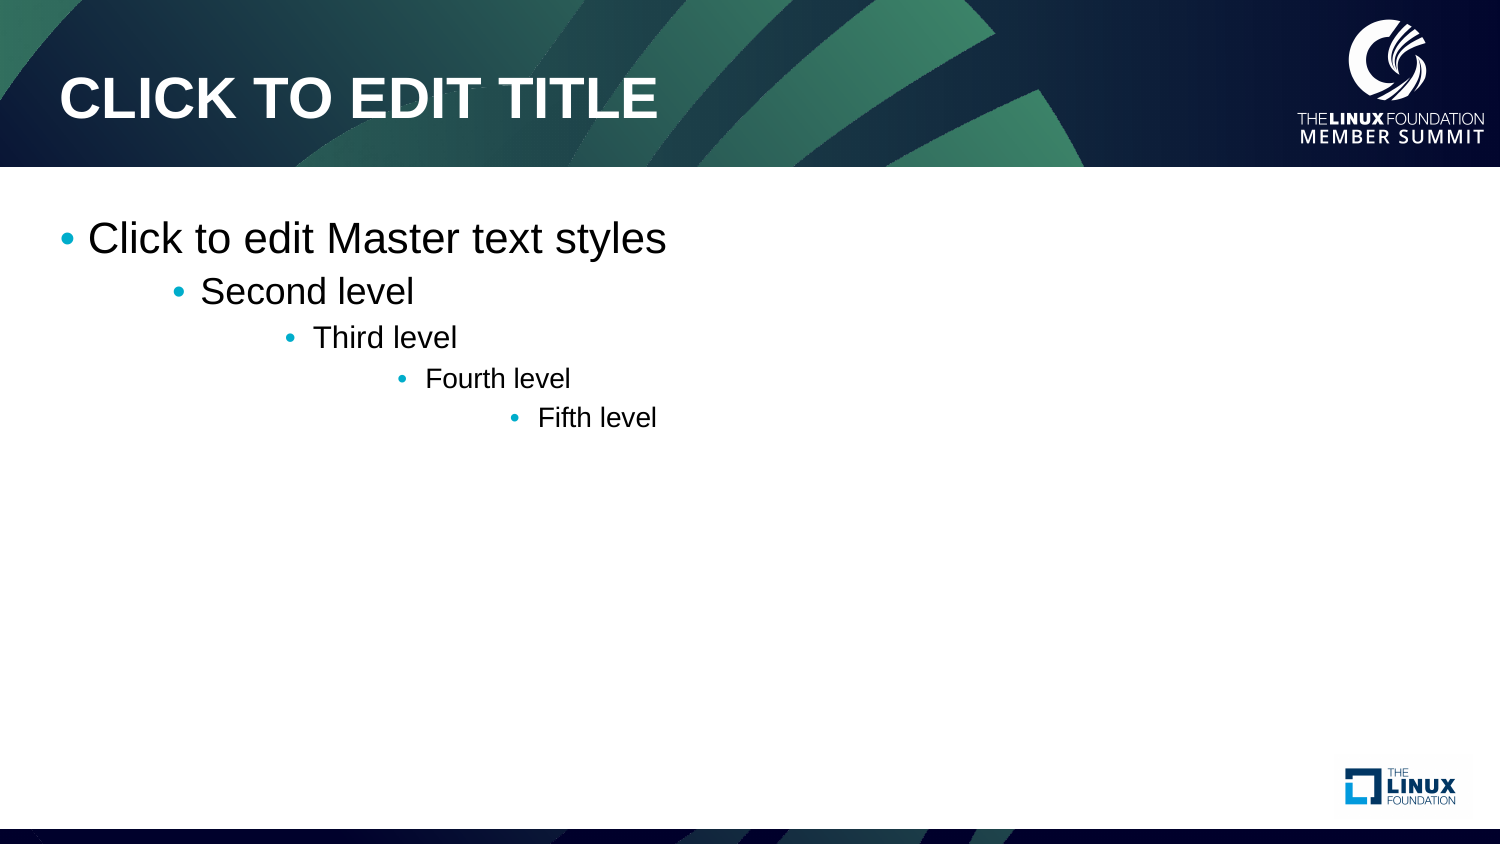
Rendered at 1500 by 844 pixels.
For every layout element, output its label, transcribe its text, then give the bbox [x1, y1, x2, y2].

list Click to edit Master text styles Second level Third level Fourth level Fifth level [44, 206, 754, 743]
title CLICK TO EDIT TITLE [44, 50, 1339, 147]
